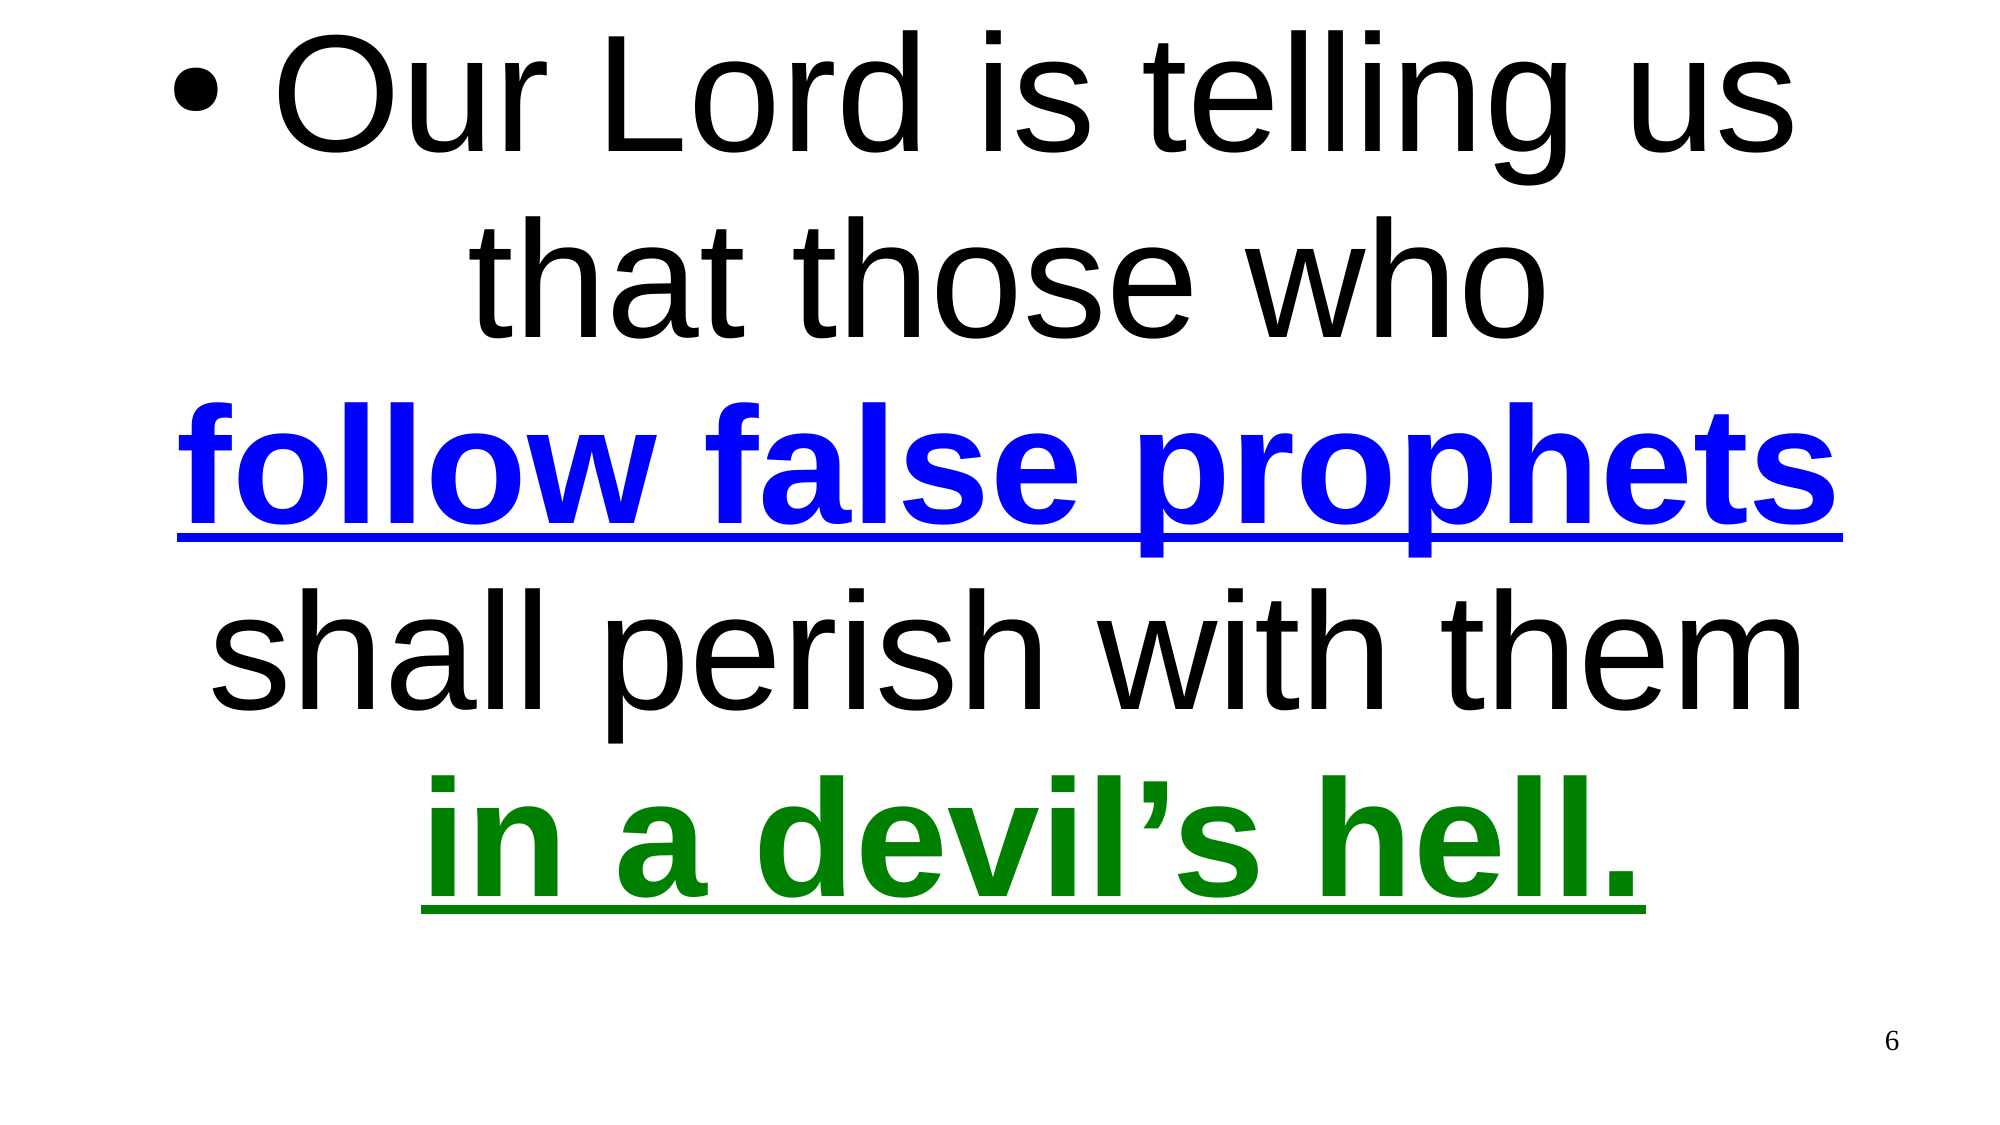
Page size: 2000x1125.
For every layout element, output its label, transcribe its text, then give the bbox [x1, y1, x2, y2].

list Our Lord is telling us that those who follow false prophets shall perish with them in a devil’s hell. [0, 0, 1996, 1123]
